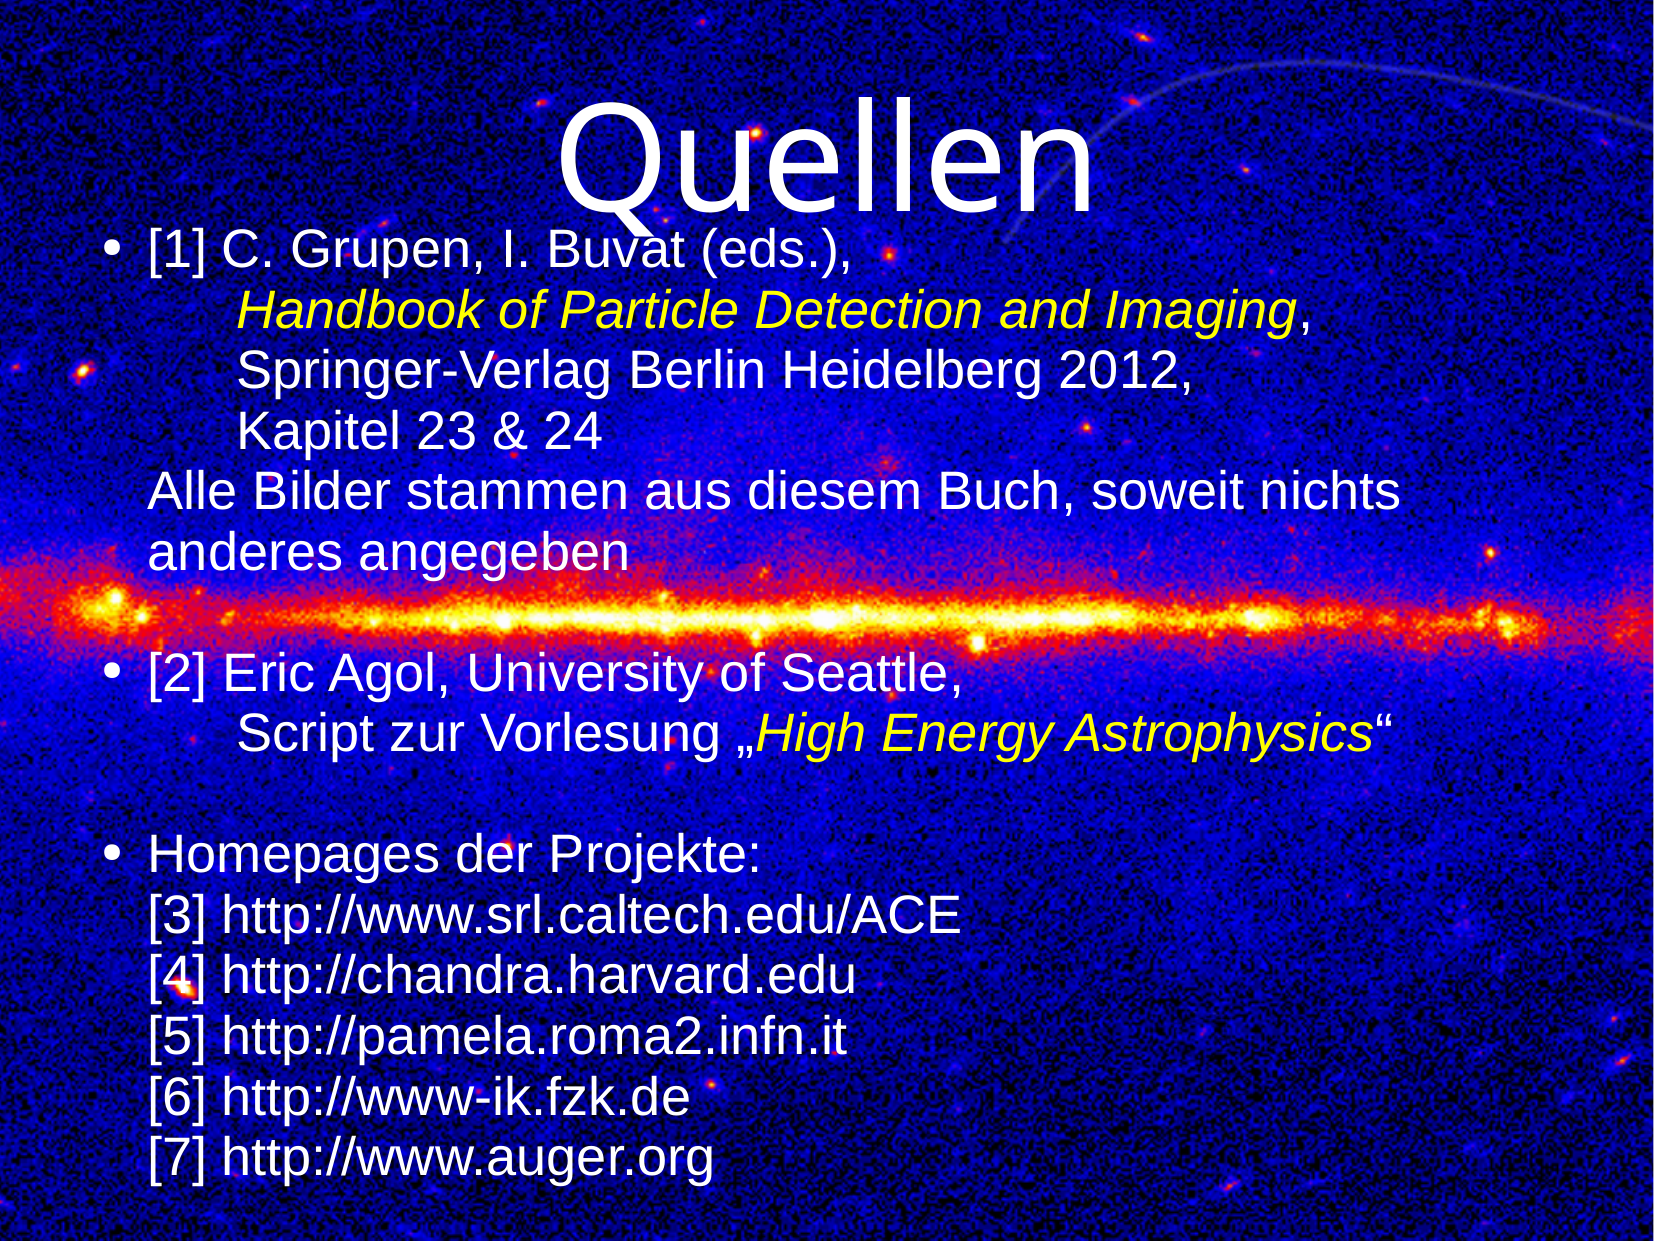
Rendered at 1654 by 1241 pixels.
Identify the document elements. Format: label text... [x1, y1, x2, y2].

subtitle [1] C. Grupen, I. Buvat (eds.), Handbook of Particle Detection and Imaging, Springer-Verlag Berlin Heidelberg 2012, Kapitel 23 & 24 Alle Bilder stammen aus diesem Buch, soweit nichts anderes angegeben [2] Eric Agol, University of Seattle, Script zur Vorlesung „High Energy Astrophysics“ Homepages der Projekte: [3] http://www.srl.caltech.edu/ACE [4] http://chandra.harvard.edu [5] http://pamela.roma2.infn.it [6] http://www-ik.fzk.de [7] http://www.auger.org [76, 218, 1565, 1188]
picture [0, 0, 1654, 1241]
title Quellen [82, 49, 1571, 257]
